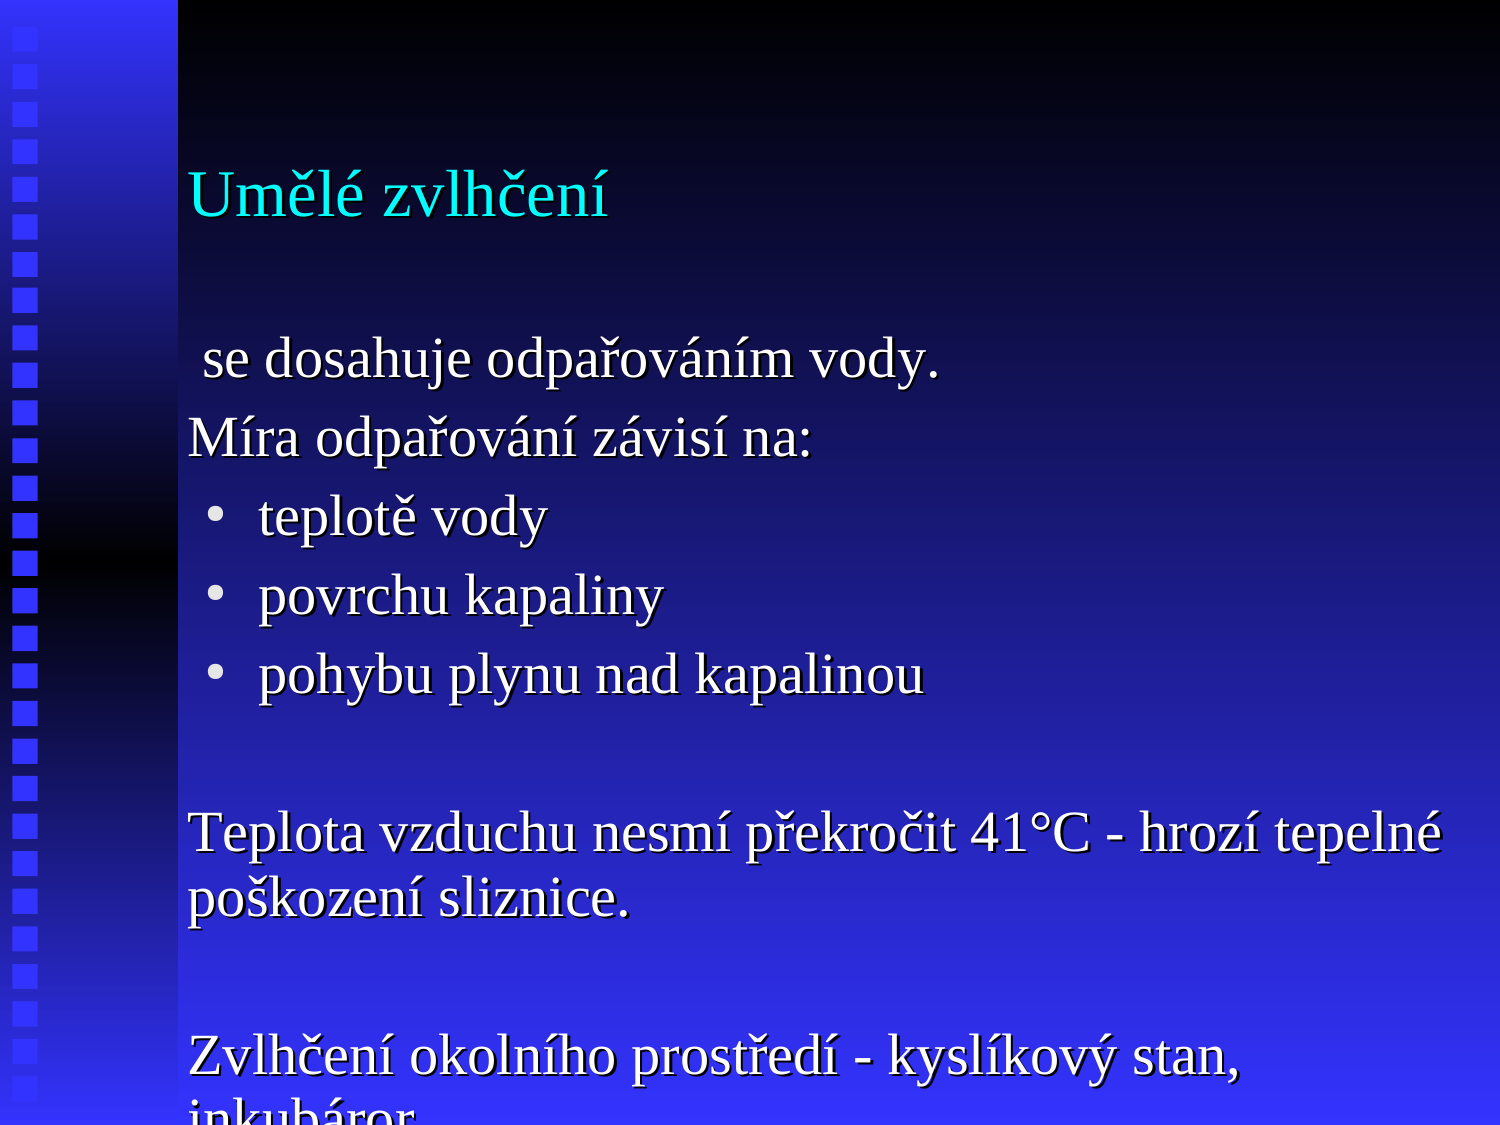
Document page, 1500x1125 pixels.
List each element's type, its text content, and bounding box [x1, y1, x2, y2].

list se dosahuje odpařováním vody. Míra odpařování závisí na: teplotě vody povrchu kapaliny pohybu plynu nad kapalinou Teplota vzduchu nesmí překročit 41°C - hrozí tepelné poškození sliznice. Zvlhčení okolního prostředí - kyslíkový stan, inkubáror [187, 324, 1463, 1125]
title Umělé zvlhčení [187, 99, 1463, 288]
